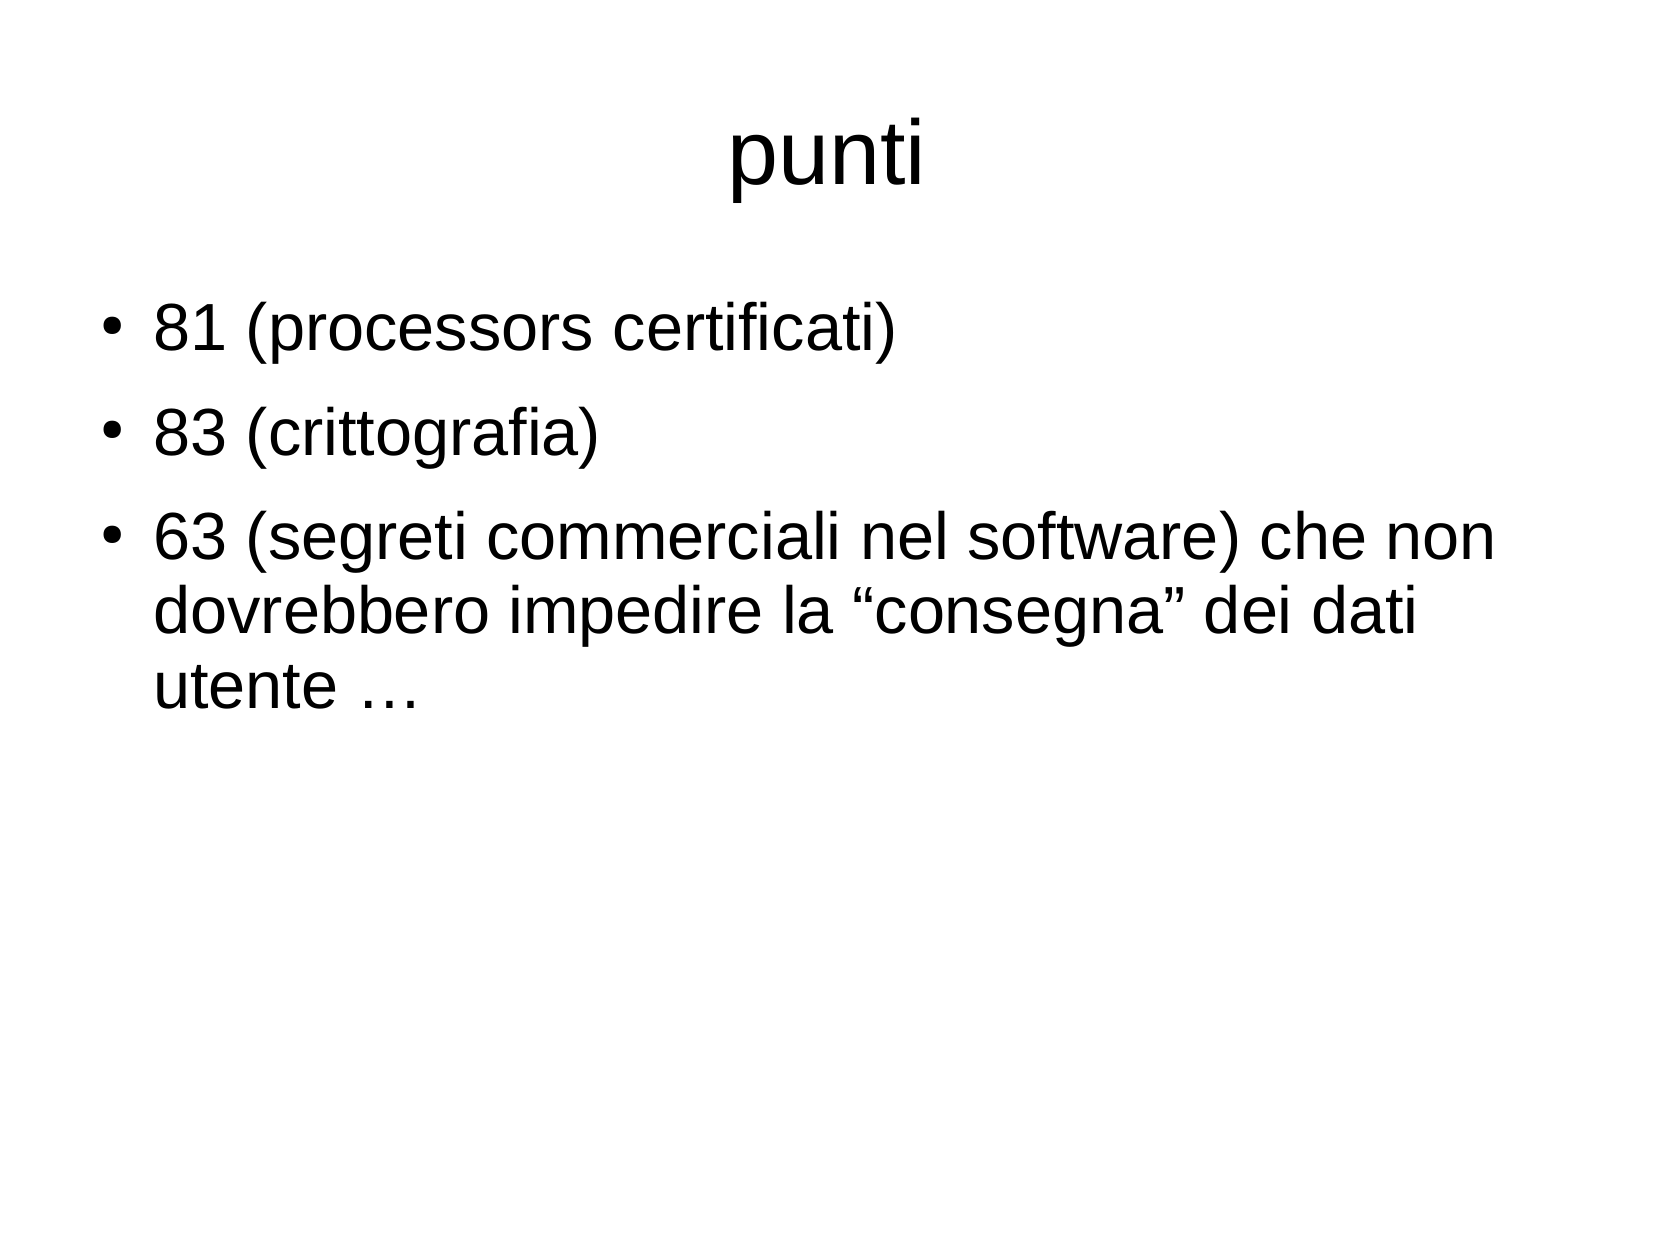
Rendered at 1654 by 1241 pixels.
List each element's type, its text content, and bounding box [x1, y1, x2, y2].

title punti [82, 49, 1571, 257]
list 81 (processors certificati) 83 (crittografia) 63 (segreti commerciali nel software) che non dovrebbero impedire la “consegna” dei dati utente … [82, 290, 1571, 1010]
